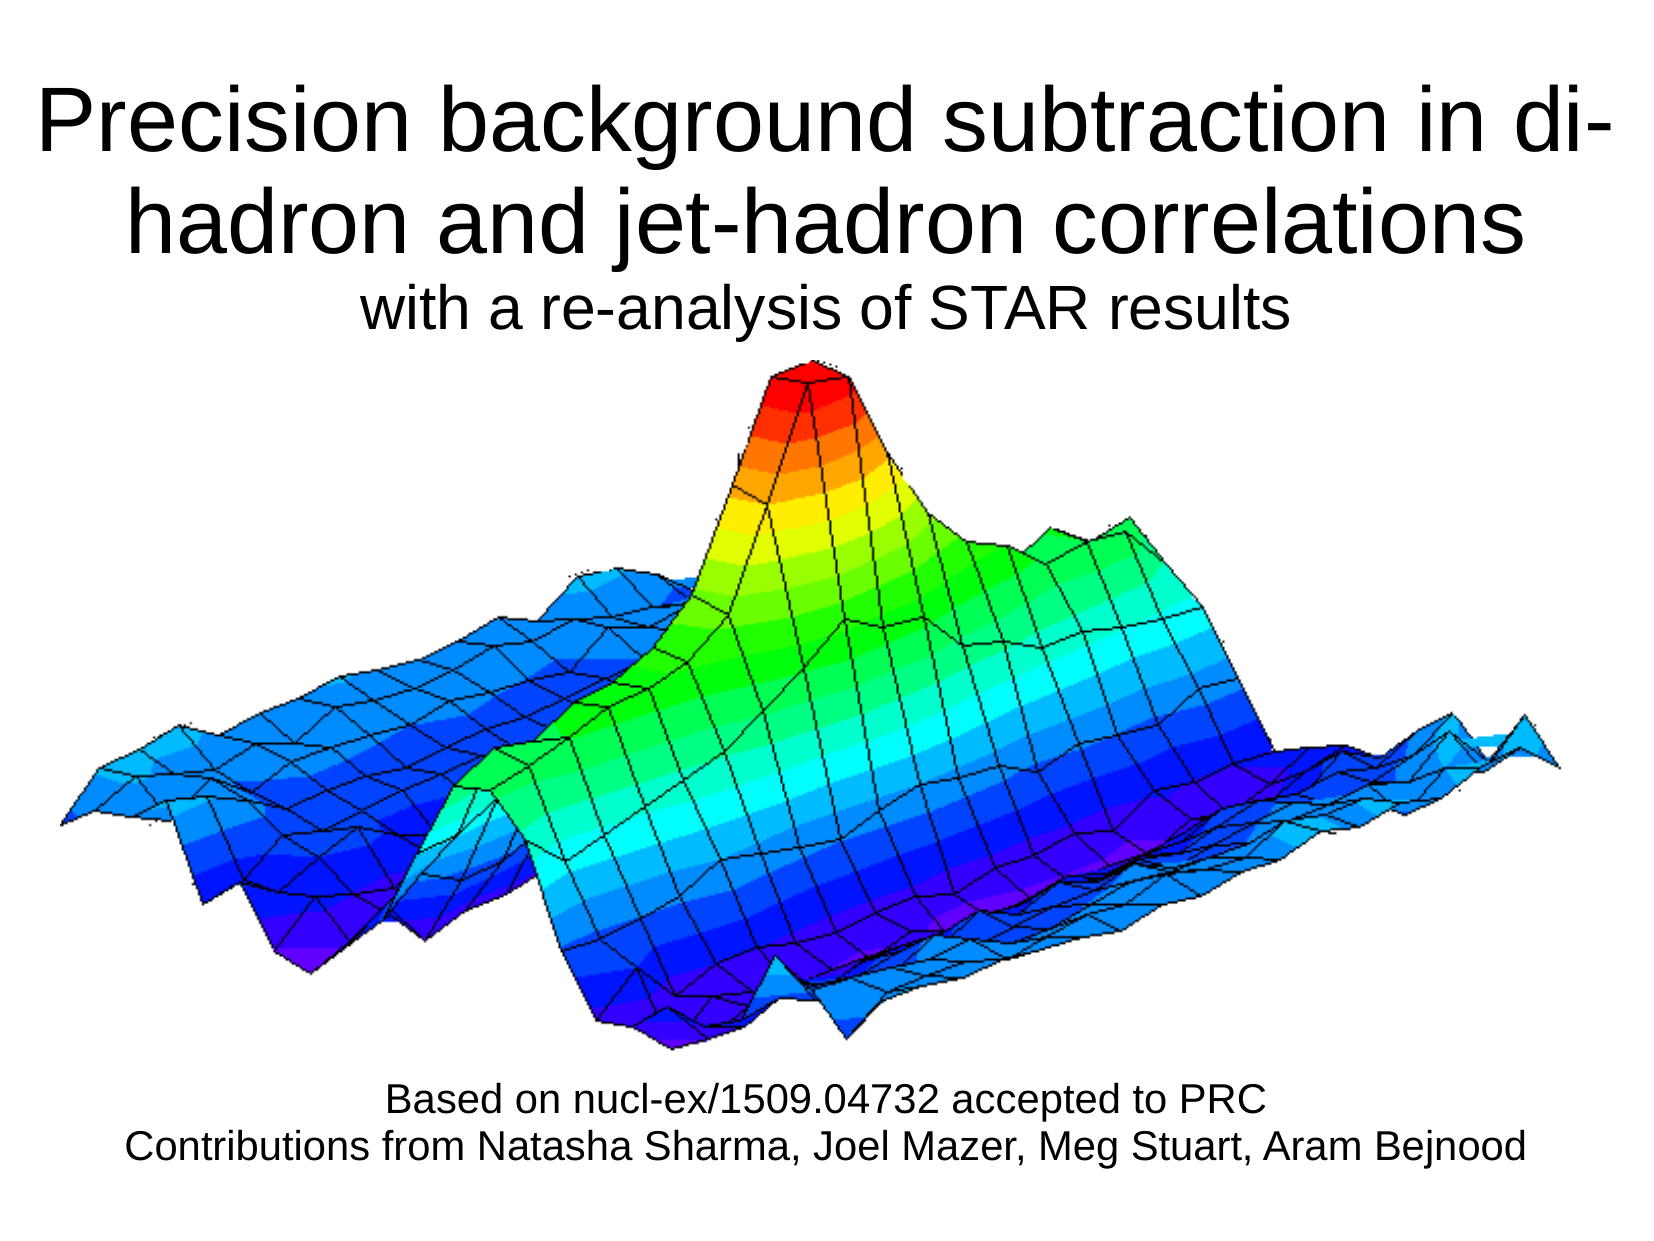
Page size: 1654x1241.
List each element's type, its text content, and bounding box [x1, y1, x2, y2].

title Precision background subtraction in di-hadron and jet-hadron correlations with a re-analysis of STAR results [0, 56, 1654, 355]
picture [60, 360, 1620, 1081]
text_box Based on nucl-ex/1509.04732 accepted to PRC Contributions from Natasha Sharma, Joel Mazer, Meg Stuart, Aram Bejnood [120, 1051, 1532, 1193]
